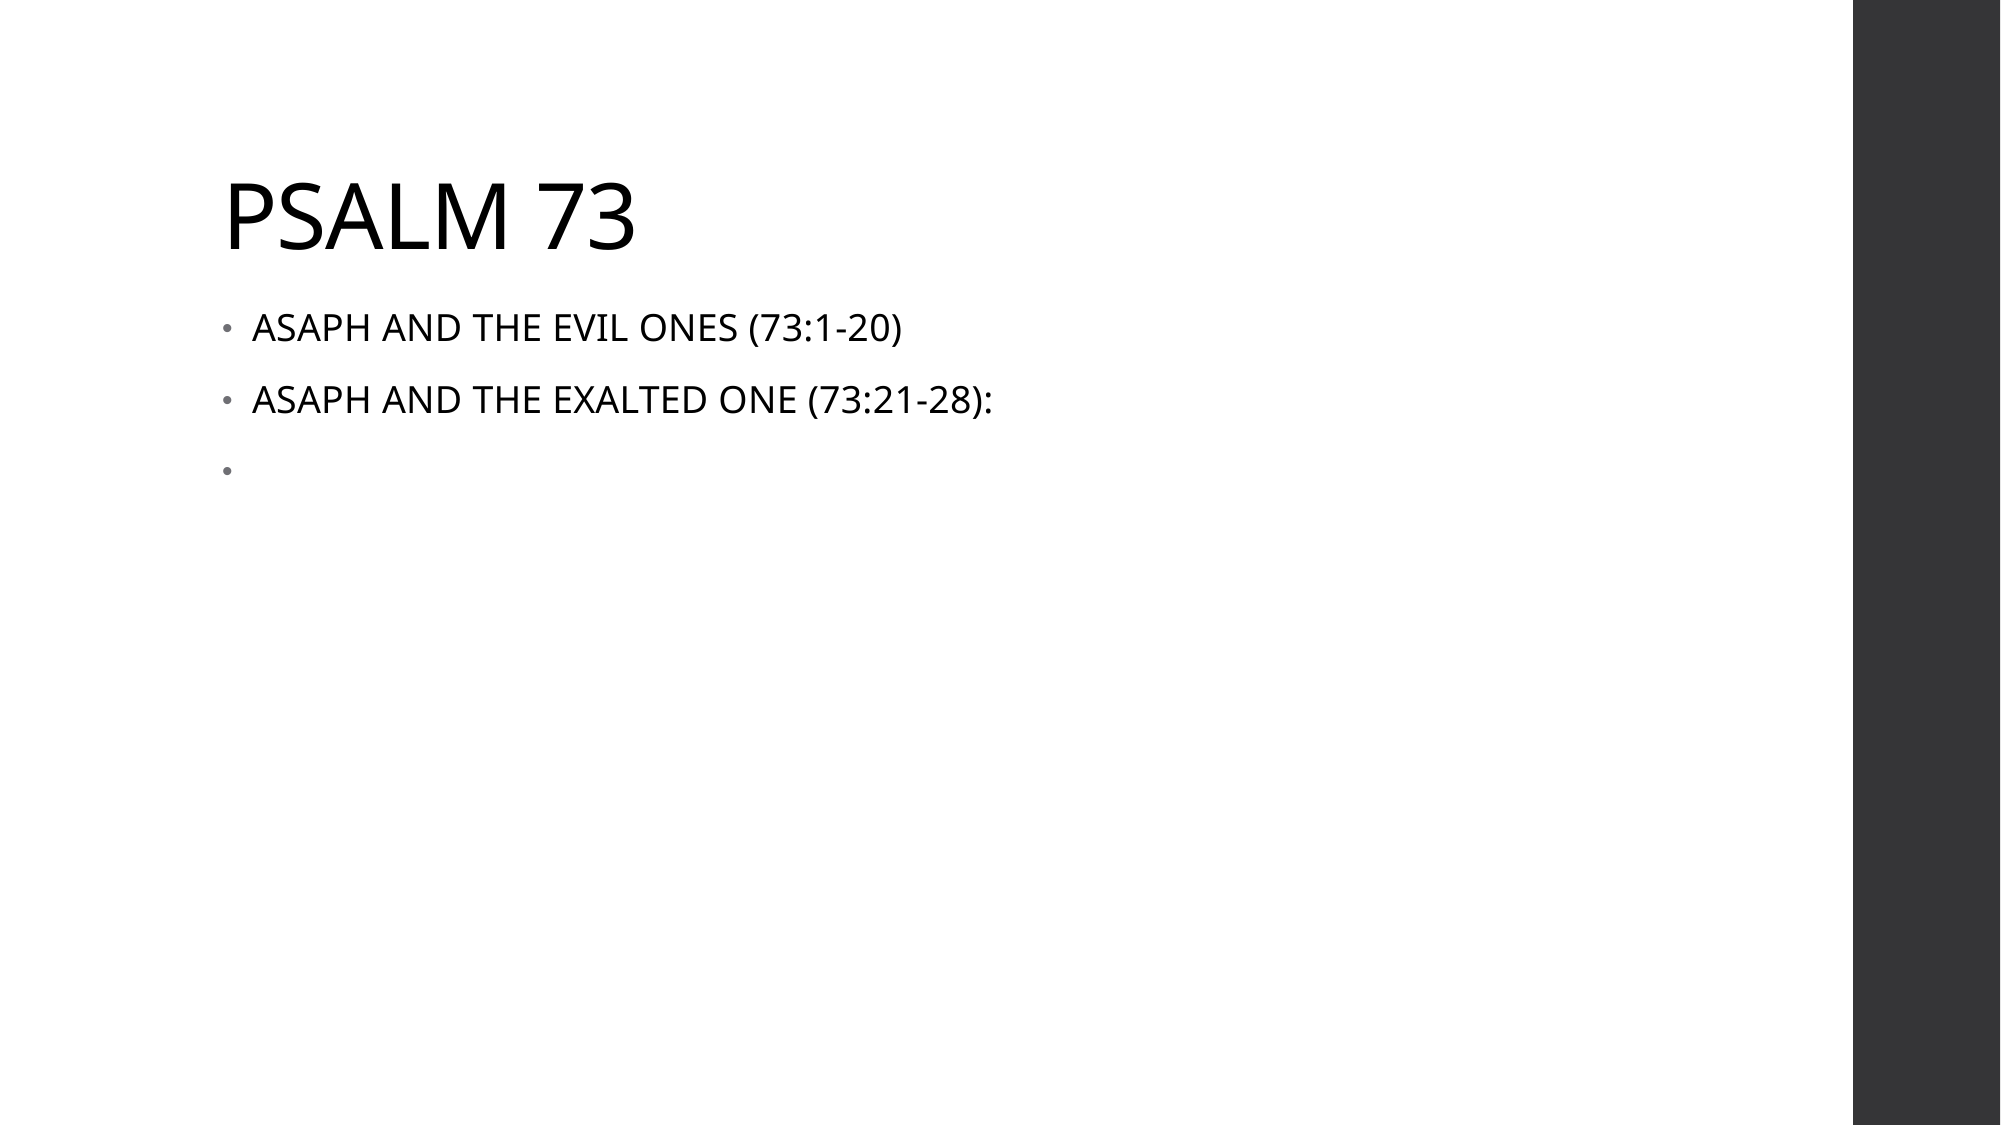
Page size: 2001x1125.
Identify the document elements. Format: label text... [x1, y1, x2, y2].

list ASAPH AND THE EVIL ONES (73:1-20) ASAPH AND THE EXALTED ONE (73:21-28): [206, 299, 1617, 1014]
title PSALM 73 [206, 60, 1797, 278]
